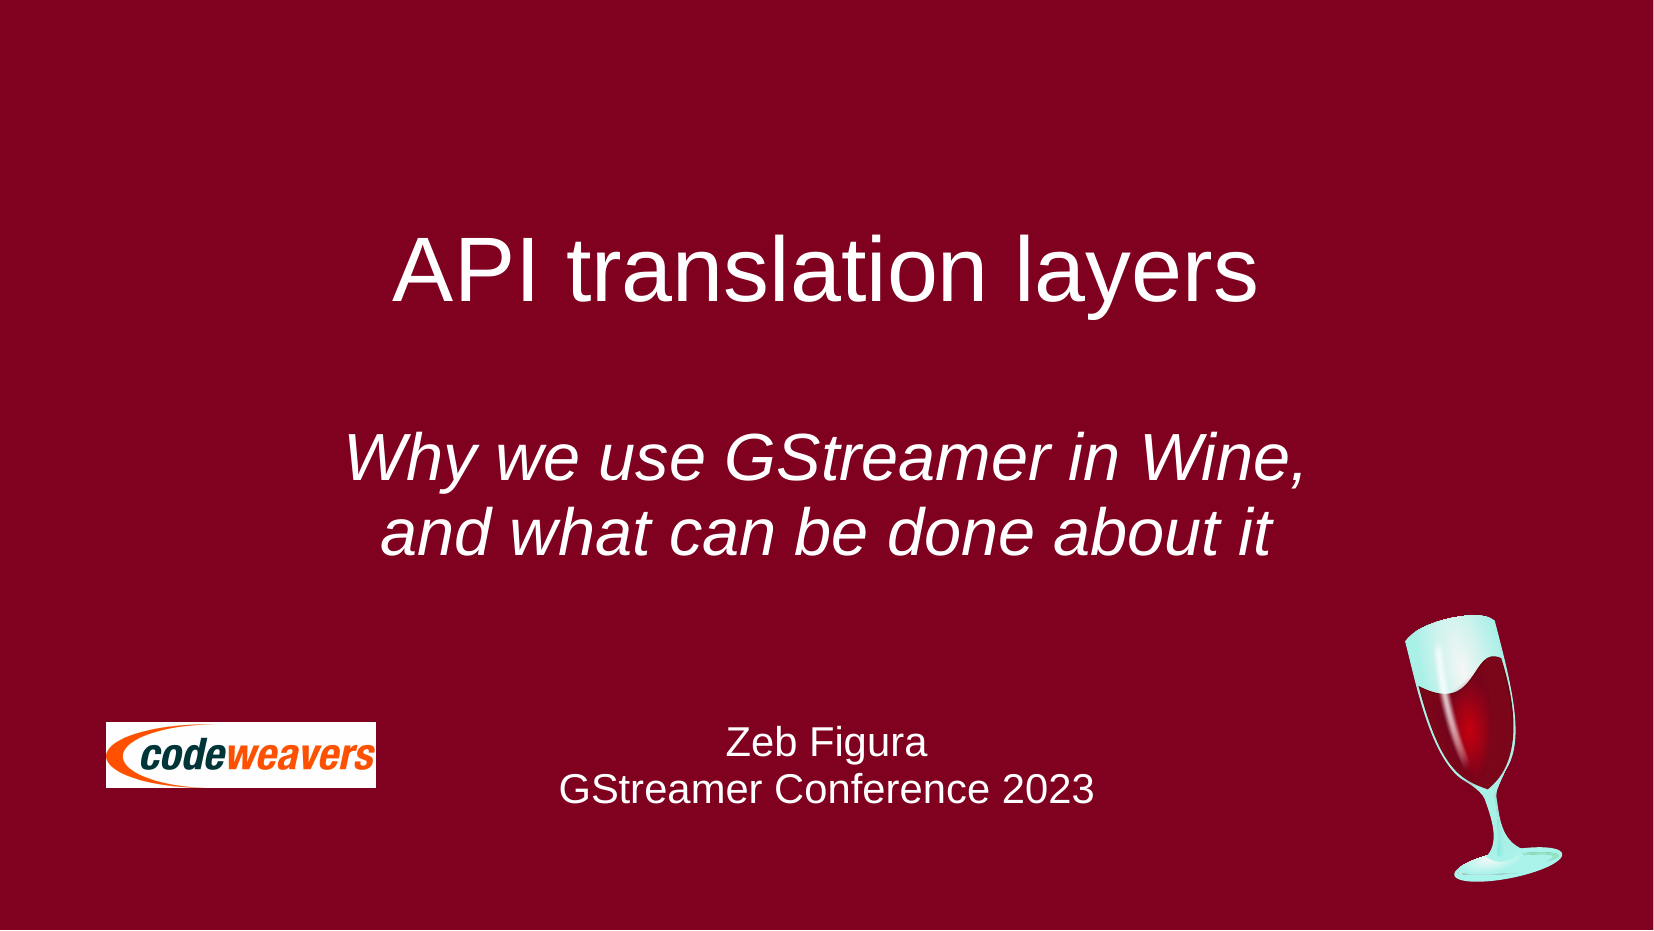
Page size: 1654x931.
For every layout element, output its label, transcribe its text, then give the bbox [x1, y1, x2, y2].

picture [1344, 588, 1640, 931]
picture [106, 722, 376, 788]
title API translation layers [82, 192, 1571, 348]
subtitle Why we use GStreamer in Wine, and what can be done about it Zeb Figura GStreamer Conference 2023 [82, 425, 1571, 807]
